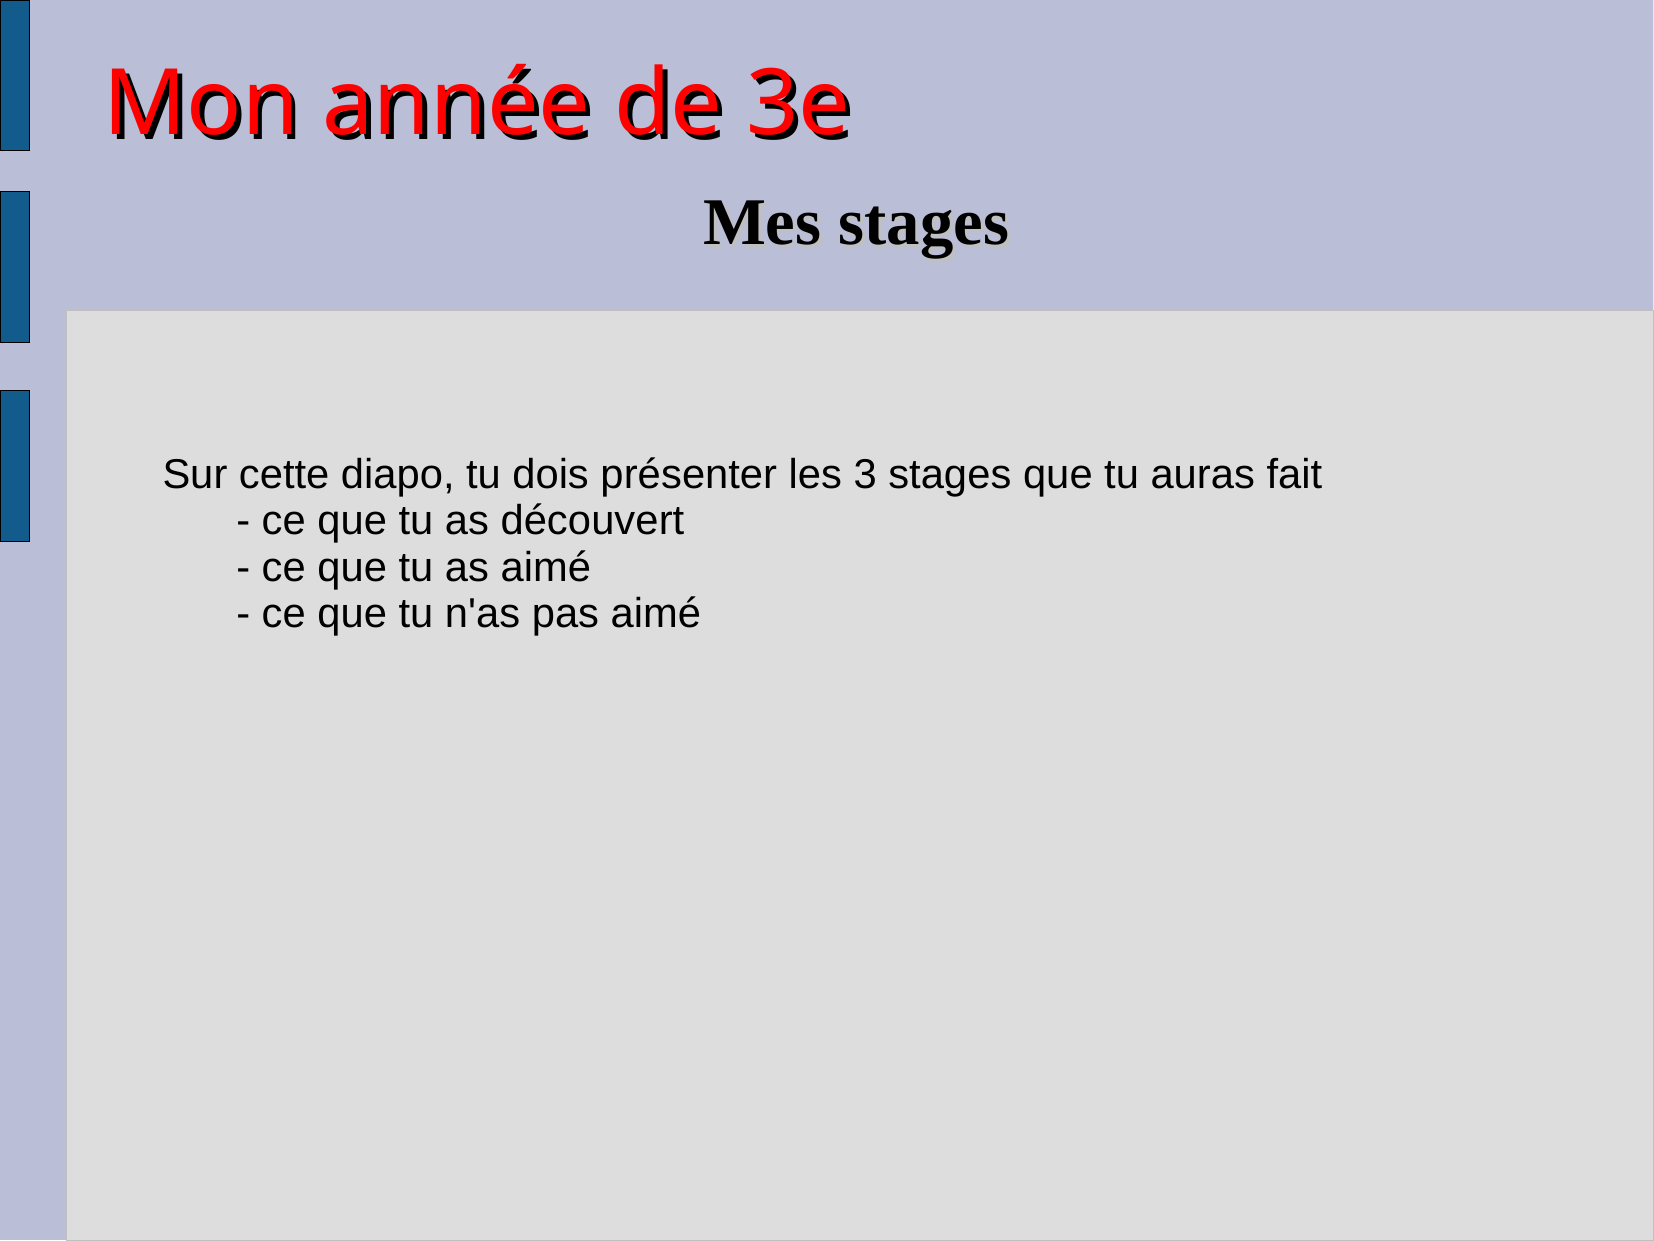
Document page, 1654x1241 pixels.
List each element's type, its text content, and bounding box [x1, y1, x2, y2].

text_box Sur cette diapo, tu dois présenter les 3 stages que tu auras fait - ce que tu as découvert - ce que tu as aimé - ce que tu n'as pas aimé [147, 442, 1536, 692]
text_box Mes stages [324, 177, 1388, 267]
text_box Mon année de 3e [88, 29, 1595, 145]
